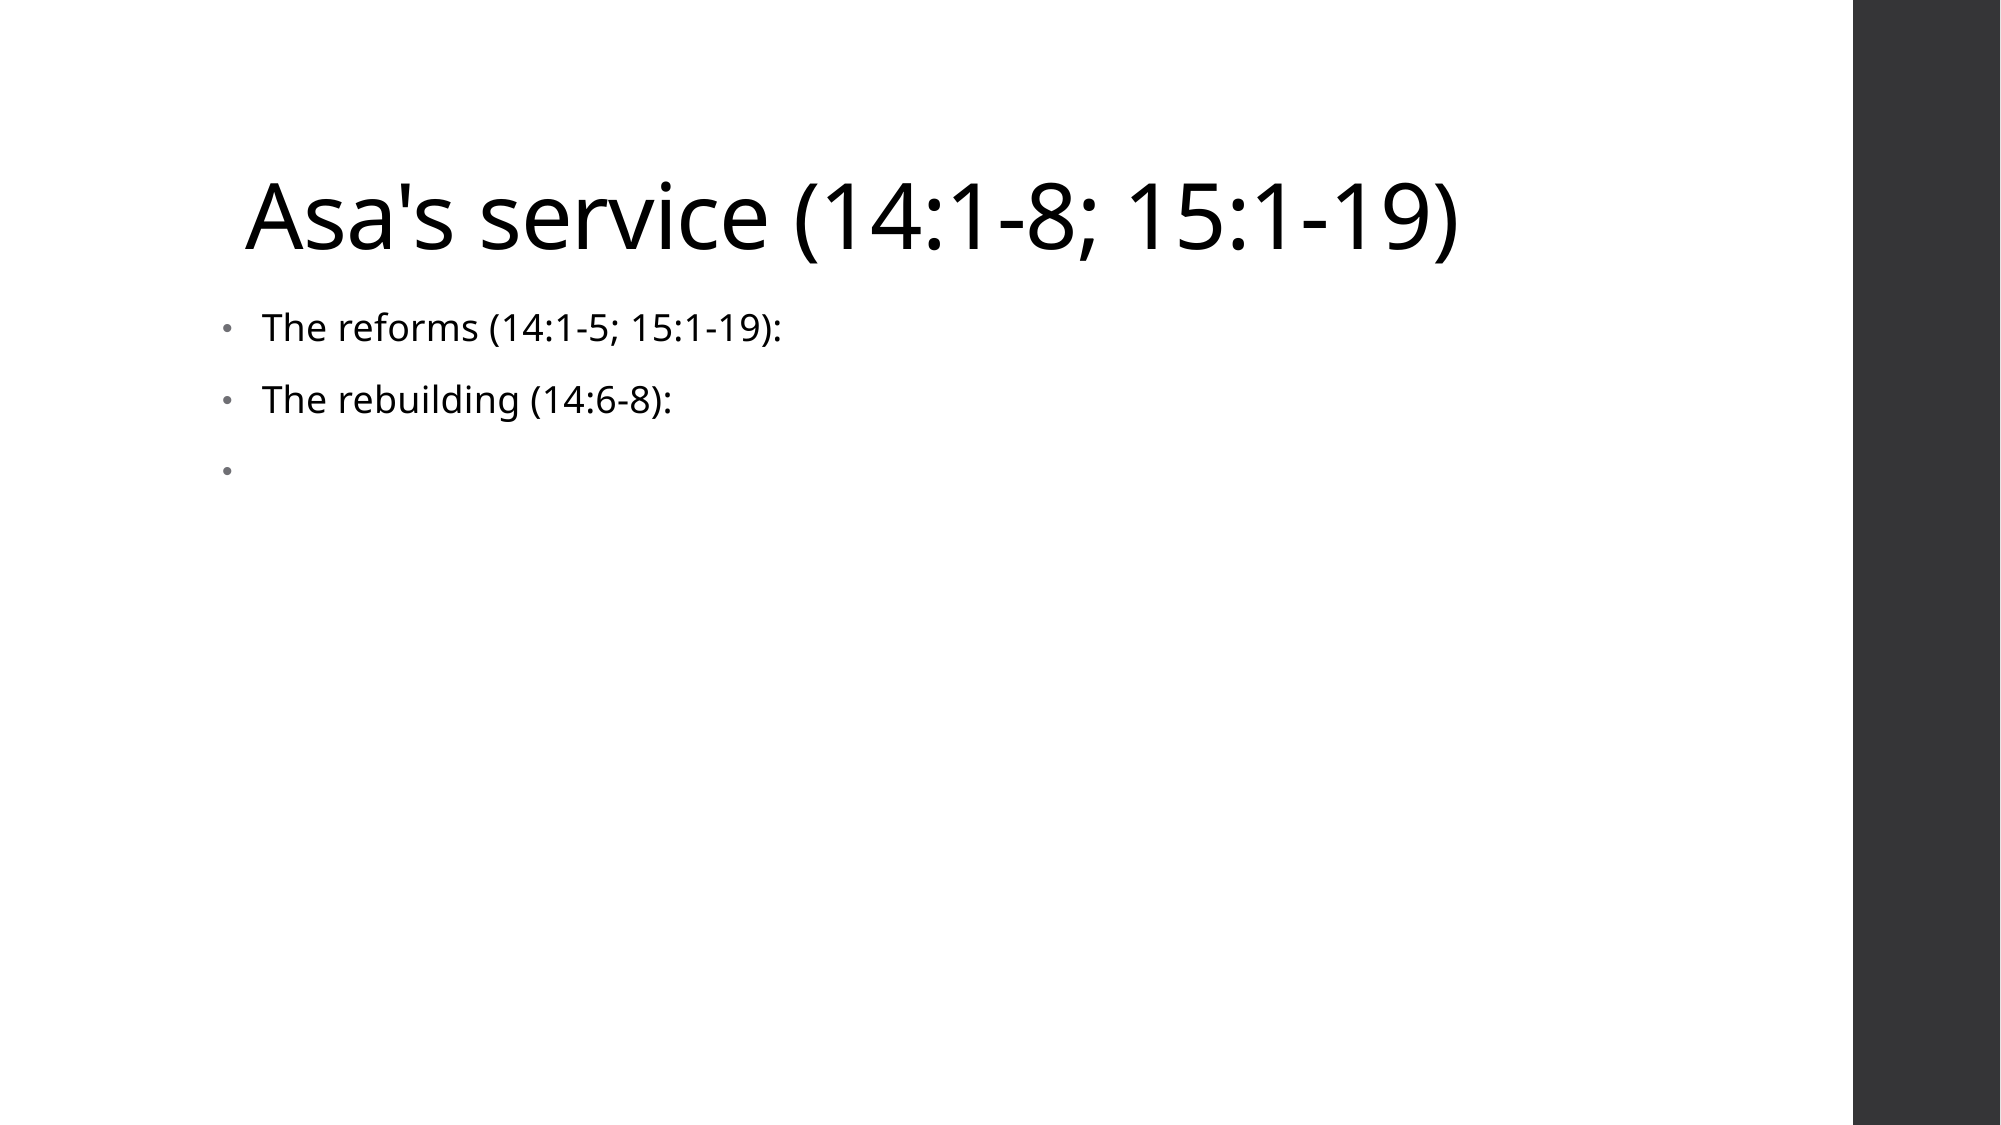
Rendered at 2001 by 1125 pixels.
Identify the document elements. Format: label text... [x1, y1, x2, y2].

list The reforms (14:1-5; 15:1-19): The rebuilding (14:6-8): [206, 299, 1617, 1014]
title Asa's service (14:1-8; 15:1-19) [206, 60, 1797, 278]
